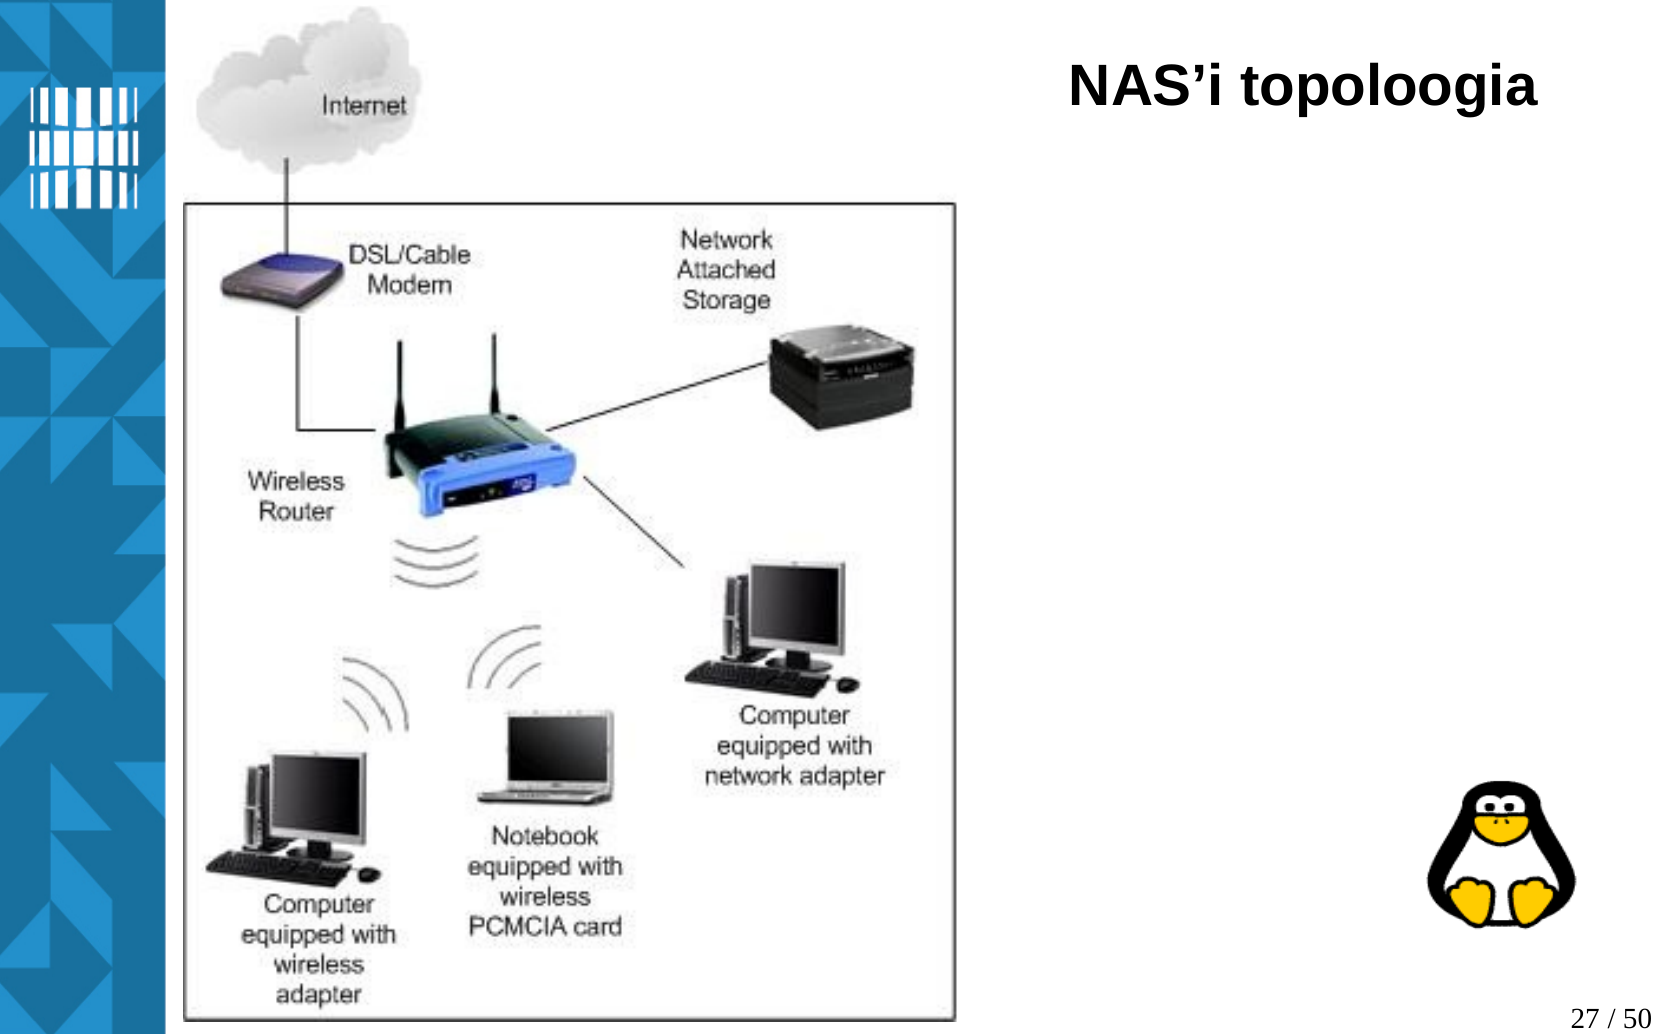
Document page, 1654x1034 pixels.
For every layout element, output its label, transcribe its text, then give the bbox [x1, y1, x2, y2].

title NAS’i topoloogia [1068, 34, 1565, 137]
picture [183, 5, 964, 1022]
picture [1375, 737, 1625, 945]
